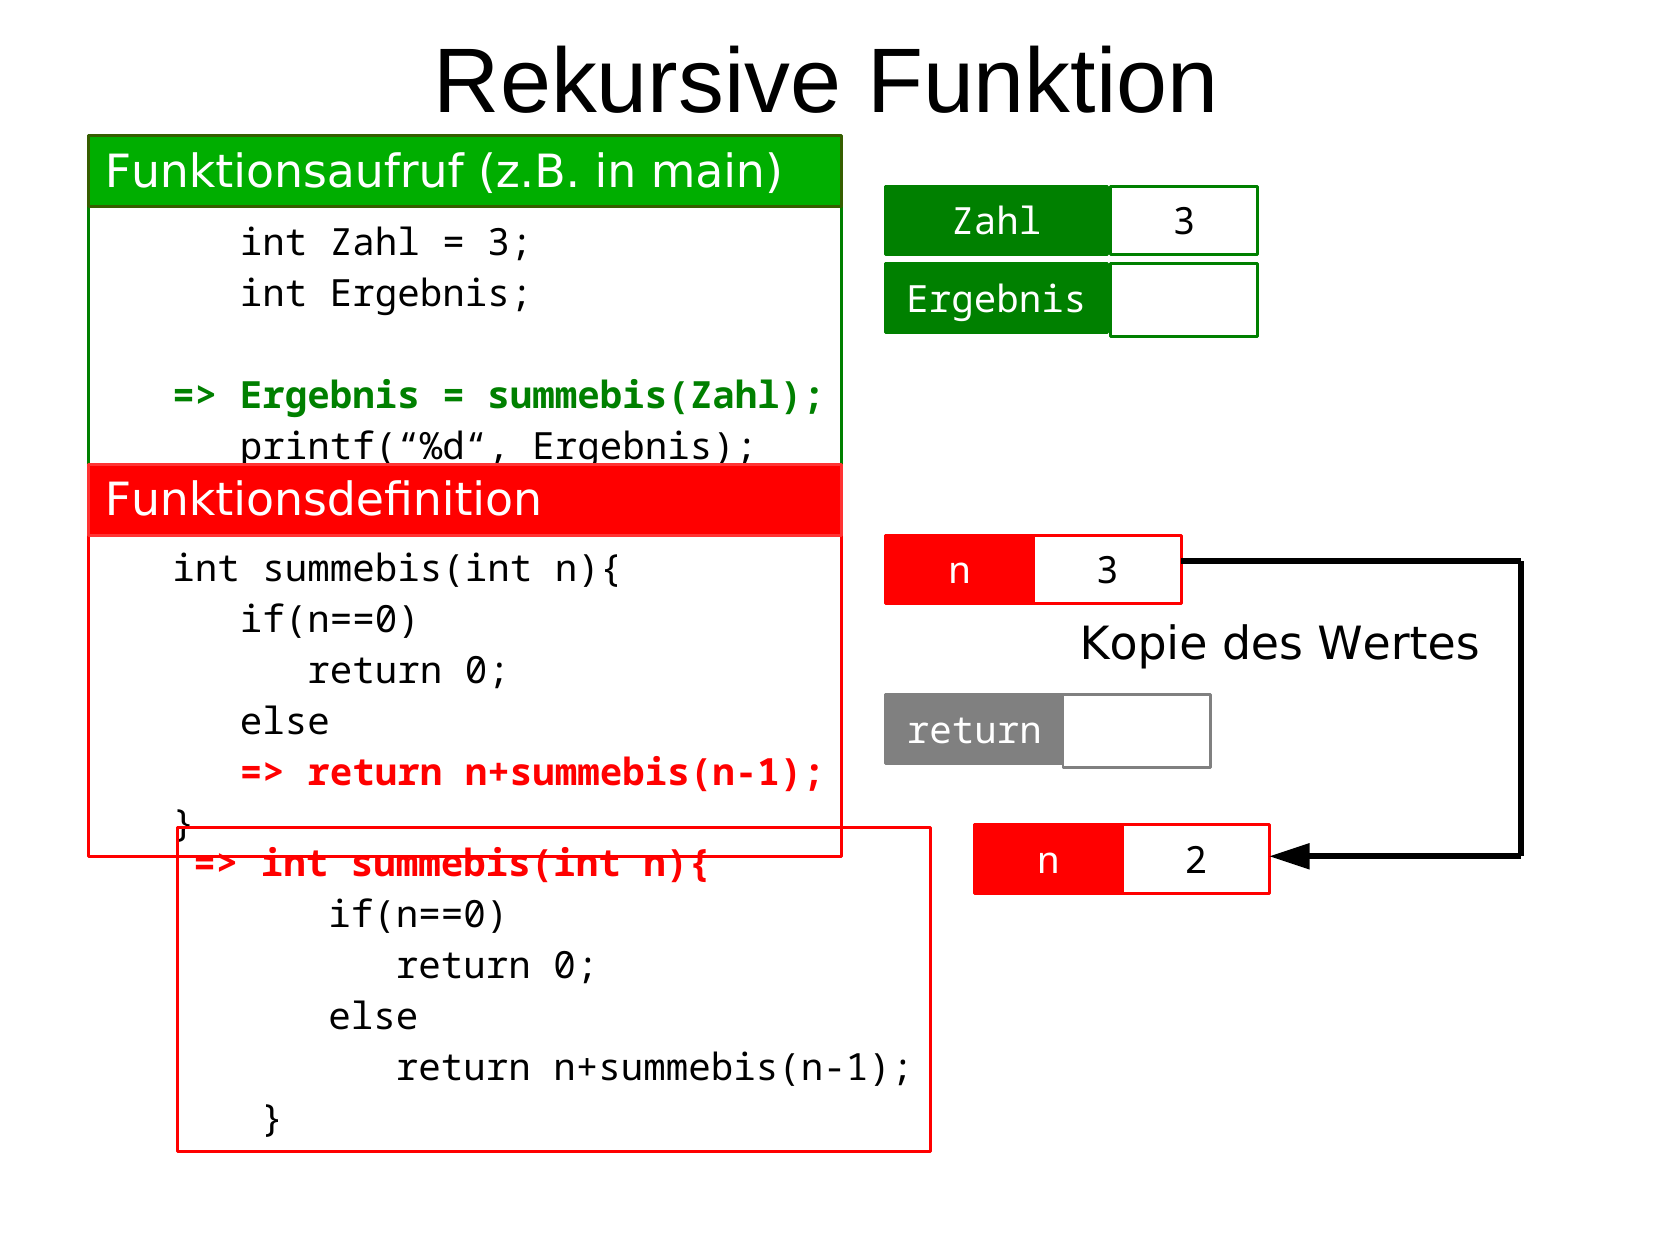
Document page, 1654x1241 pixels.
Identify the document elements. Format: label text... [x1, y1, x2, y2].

text_box n [885, 535, 1032, 597]
text_box [1110, 263, 1258, 325]
text_box Funktionsdefinition [88, 464, 842, 536]
text_box 3 [1110, 186, 1258, 248]
text_box return [885, 694, 1062, 756]
text_box Funktionsaufruf (z.B. in main) [88, 139, 842, 207]
text_box 2 [1122, 824, 1270, 886]
text_box 3 [1033, 535, 1182, 597]
text_box Zahl [885, 186, 1108, 248]
text_box int Zahl = 3; int Ergebnis; => Ergebnis = summebis(Zahl); printf(“%d“, Ergebnis); [88, 208, 842, 443]
text_box Ergebnis [885, 263, 1108, 325]
text_box int summebis(int n){ if(n==0) return 0; else => return n+summebis(n-1); } [88, 537, 842, 812]
text_box n [974, 824, 1121, 886]
text_box [1062, 694, 1211, 756]
title Rekursive Funktion [82, 24, 1571, 139]
text_box Kopie des Wertes [1064, 609, 1495, 679]
text_box => int summebis(int n){ if(n==0) return 0; else return n+summebis(n-1); } [177, 827, 931, 1107]
